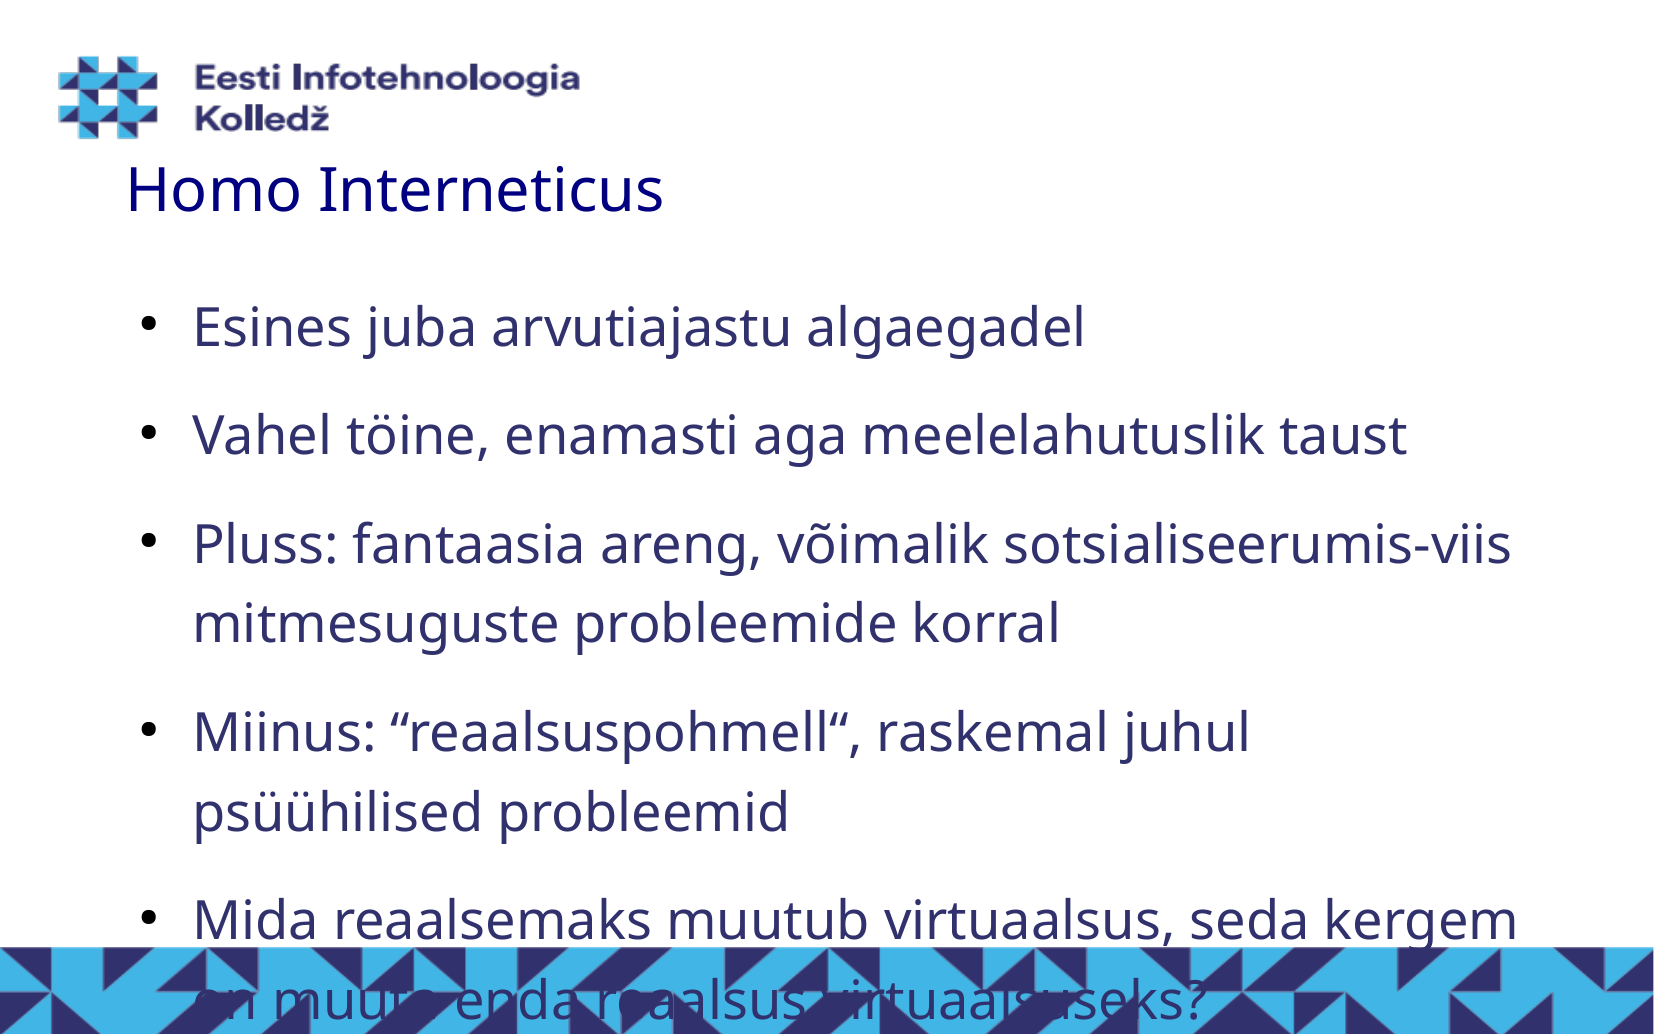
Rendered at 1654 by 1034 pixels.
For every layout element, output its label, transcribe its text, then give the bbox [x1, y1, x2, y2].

list Esines juba arvutiajastu algaegadel Vahel töine, enamasti aga meelelahutuslik taust Pluss: fantaasia areng, võimalik sotsialiseerumis-viis mitmesuguste probleemide korral Miinus: “reaalsuspohmell“, raskemal juhul psüühilised probleemid Mida reaalsemaks muutub virtuaalsus, seda kergem on muuta enda reaalsus virtuaalsuseks? [121, 287, 1533, 1034]
title Homo Interneticus [76, 99, 715, 276]
